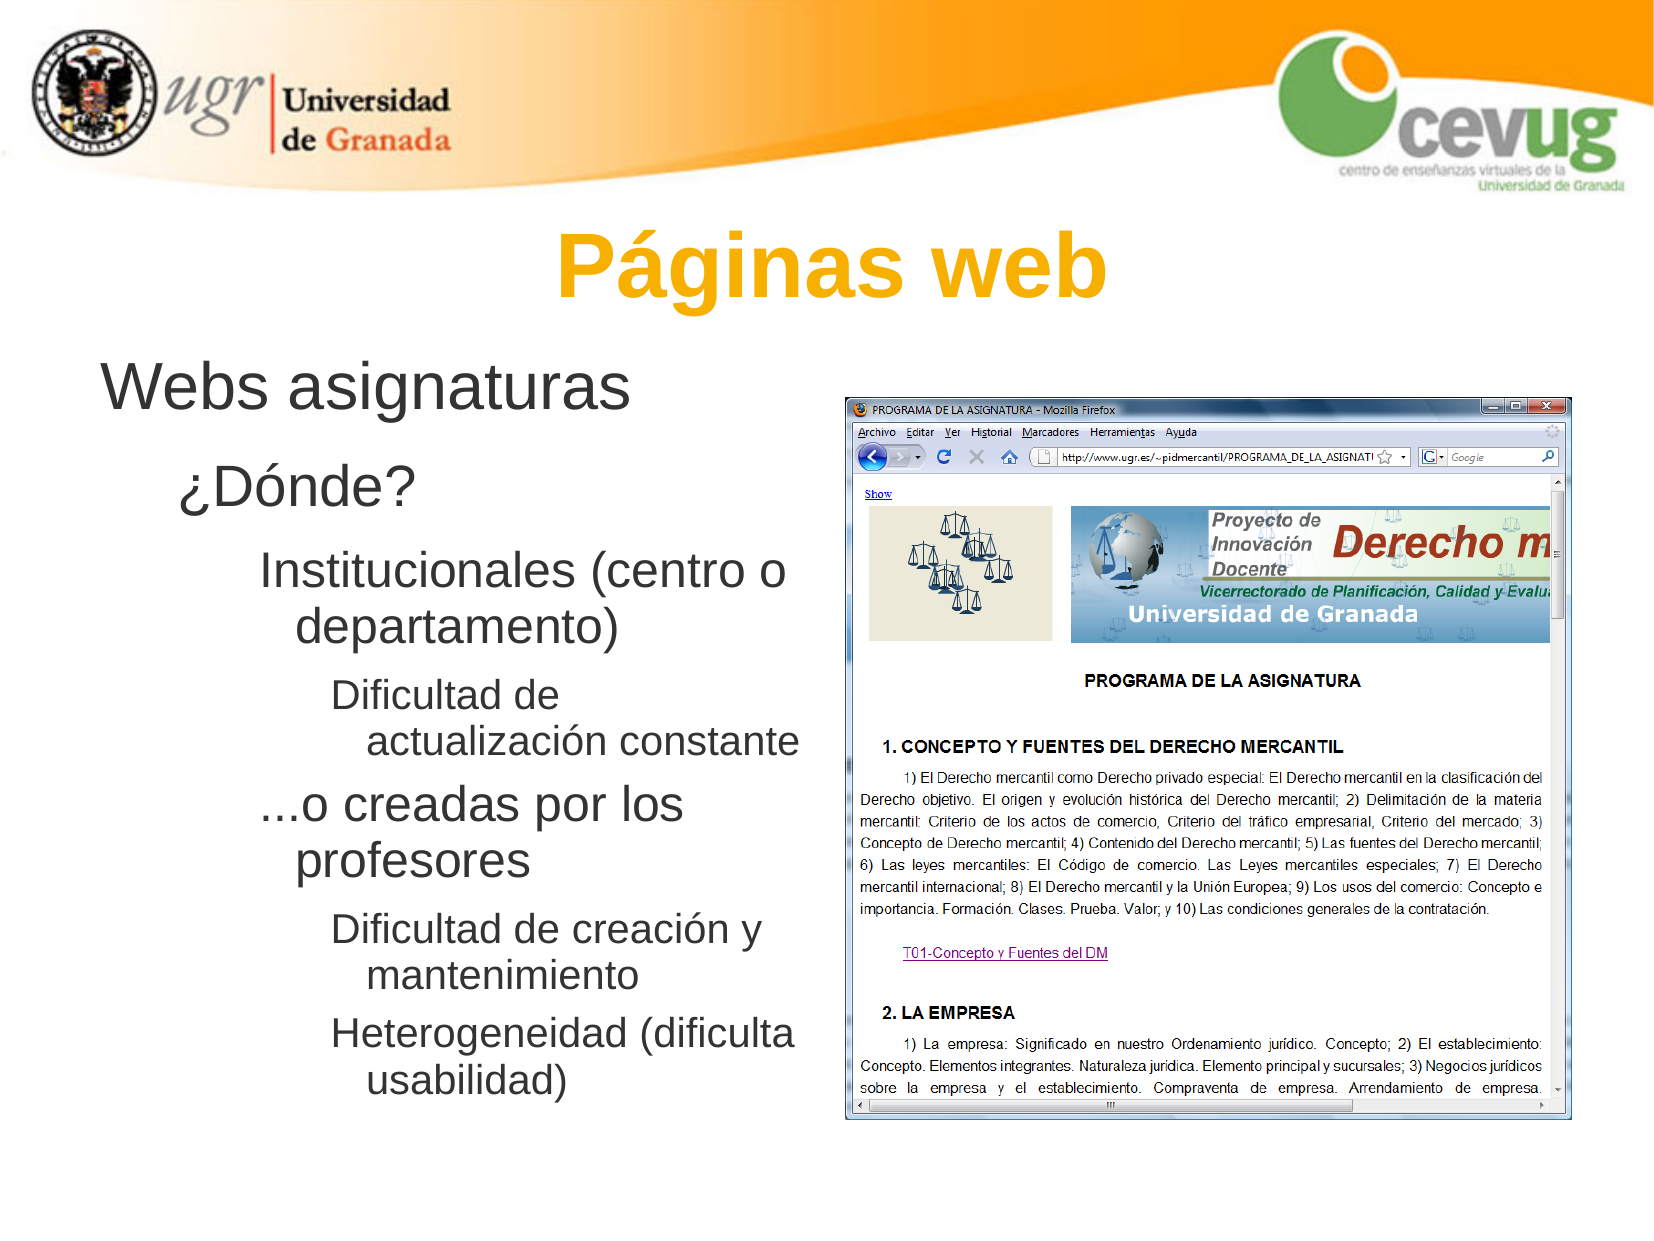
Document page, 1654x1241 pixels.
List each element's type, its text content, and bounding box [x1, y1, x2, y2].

title Páginas web [88, 177, 1577, 355]
picture [845, 397, 1572, 1120]
list Webs asignaturas ¿Dónde? Institucionales (centro o departamento) Dificultad de actualización constante ...o creadas por los profesores Dificultad de creación y mantenimiento Heterogeneidad (dificulta usabilidad) [82, 349, 809, 1168]
